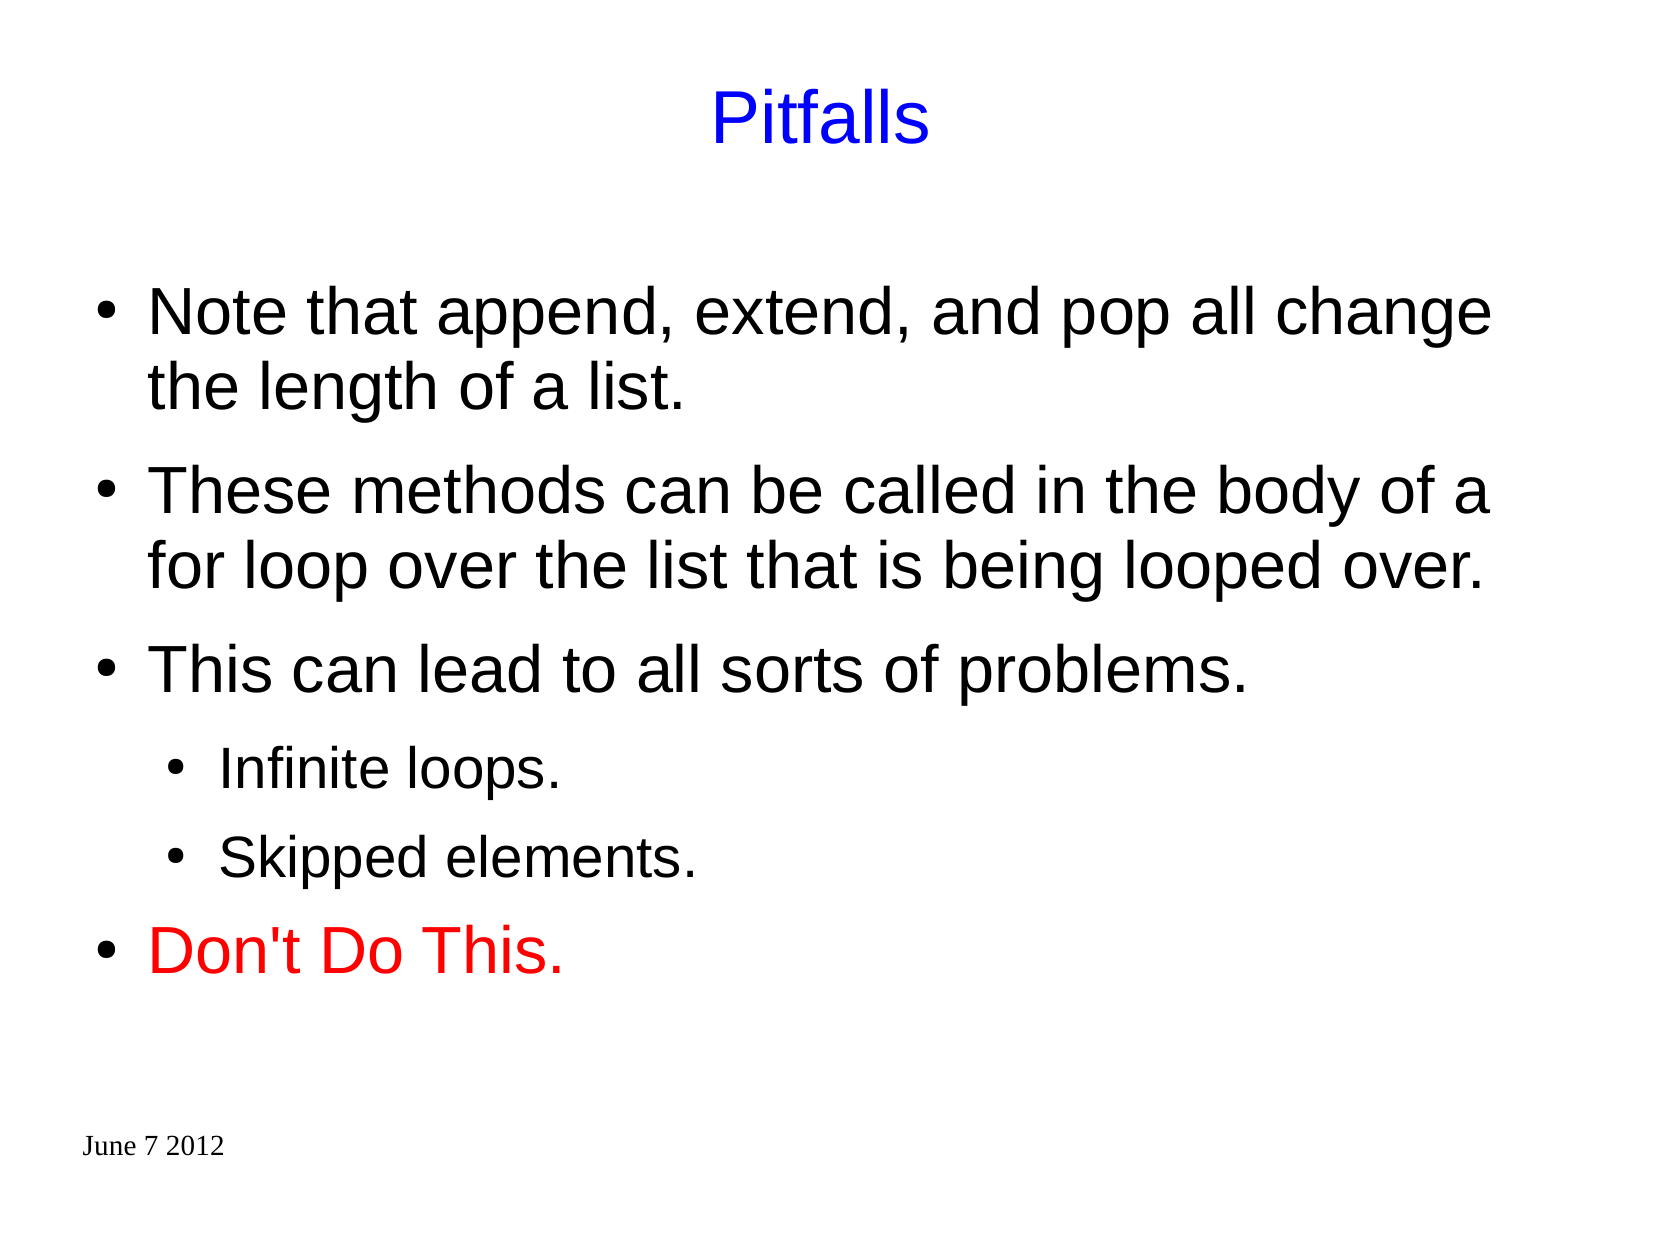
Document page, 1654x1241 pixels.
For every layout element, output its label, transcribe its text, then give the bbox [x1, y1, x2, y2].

title Pitfalls [76, 58, 1565, 178]
list Note that append, extend, and pop all change the length of a list. These methods can be called in the body of a for loop over the list that is being looped over. This can lead to all sorts of problems. Infinite loops. Skipped elements. Don't Do This. [76, 274, 1565, 1093]
